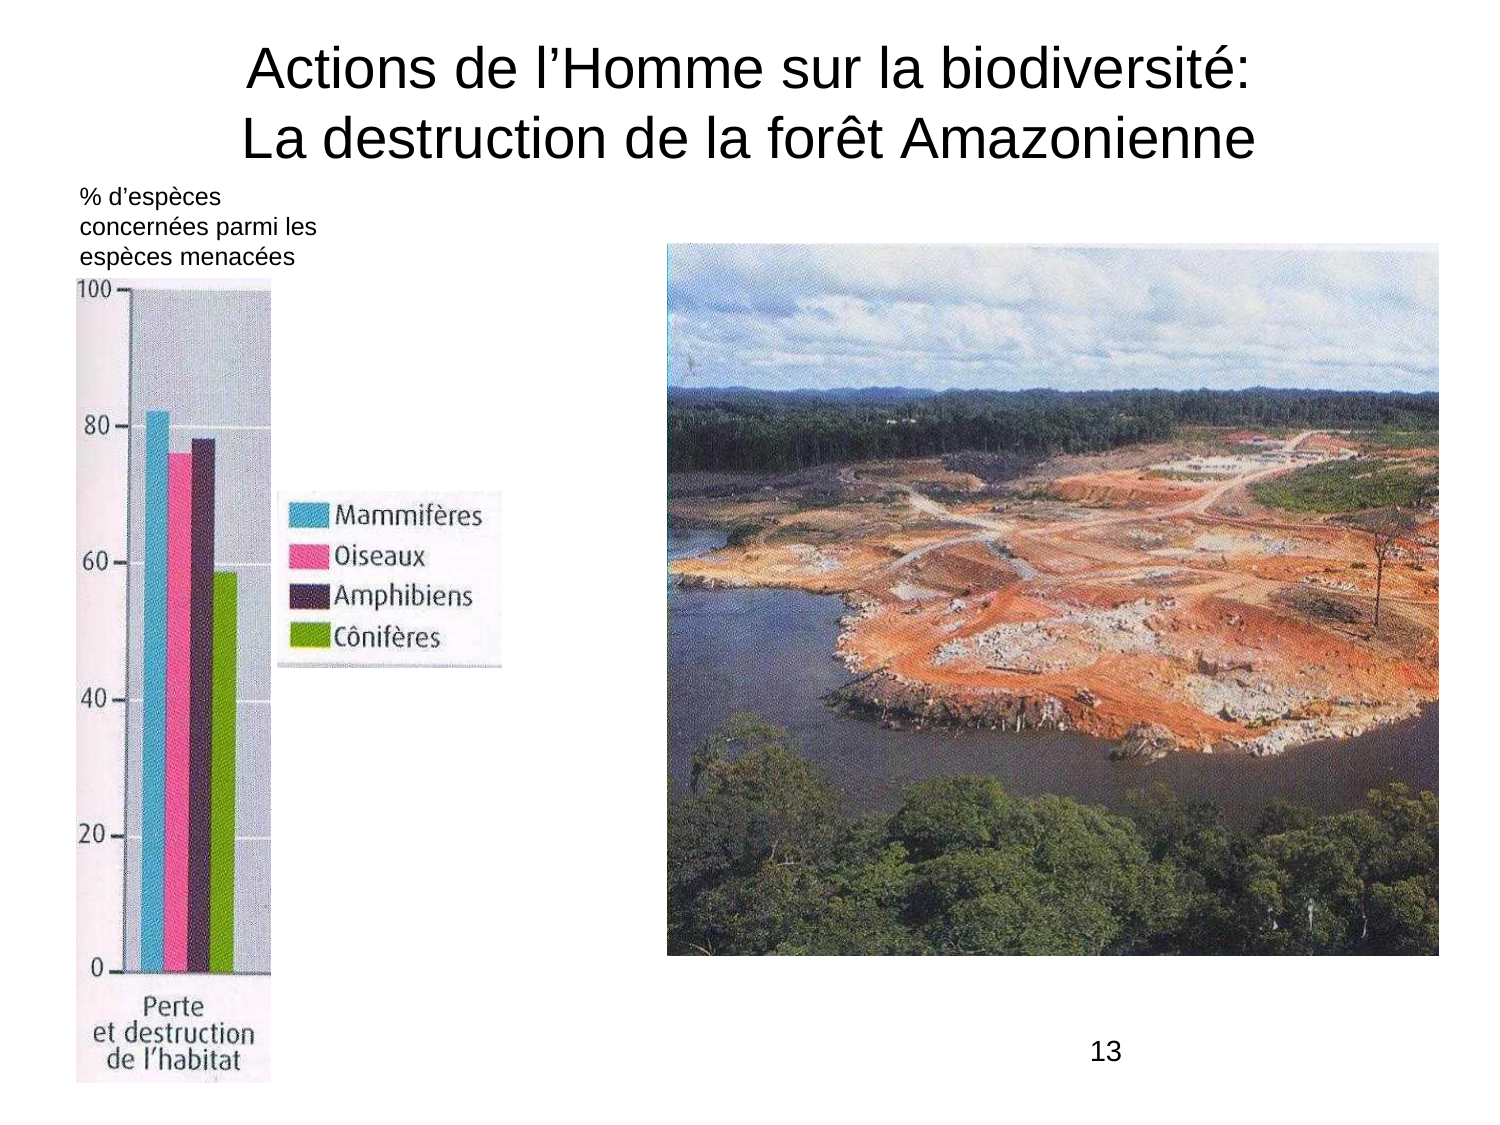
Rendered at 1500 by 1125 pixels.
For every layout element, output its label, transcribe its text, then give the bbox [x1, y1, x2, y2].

picture [667, 243, 1439, 956]
picture [76, 278, 271, 1083]
title Actions de l’Homme sur la biodiversité: La destruction de la forêt Amazonienne [75, 11, 1426, 189]
text_box % d’espèces concernées parmi les espèces menacées [64, 172, 372, 278]
picture [277, 491, 502, 668]
